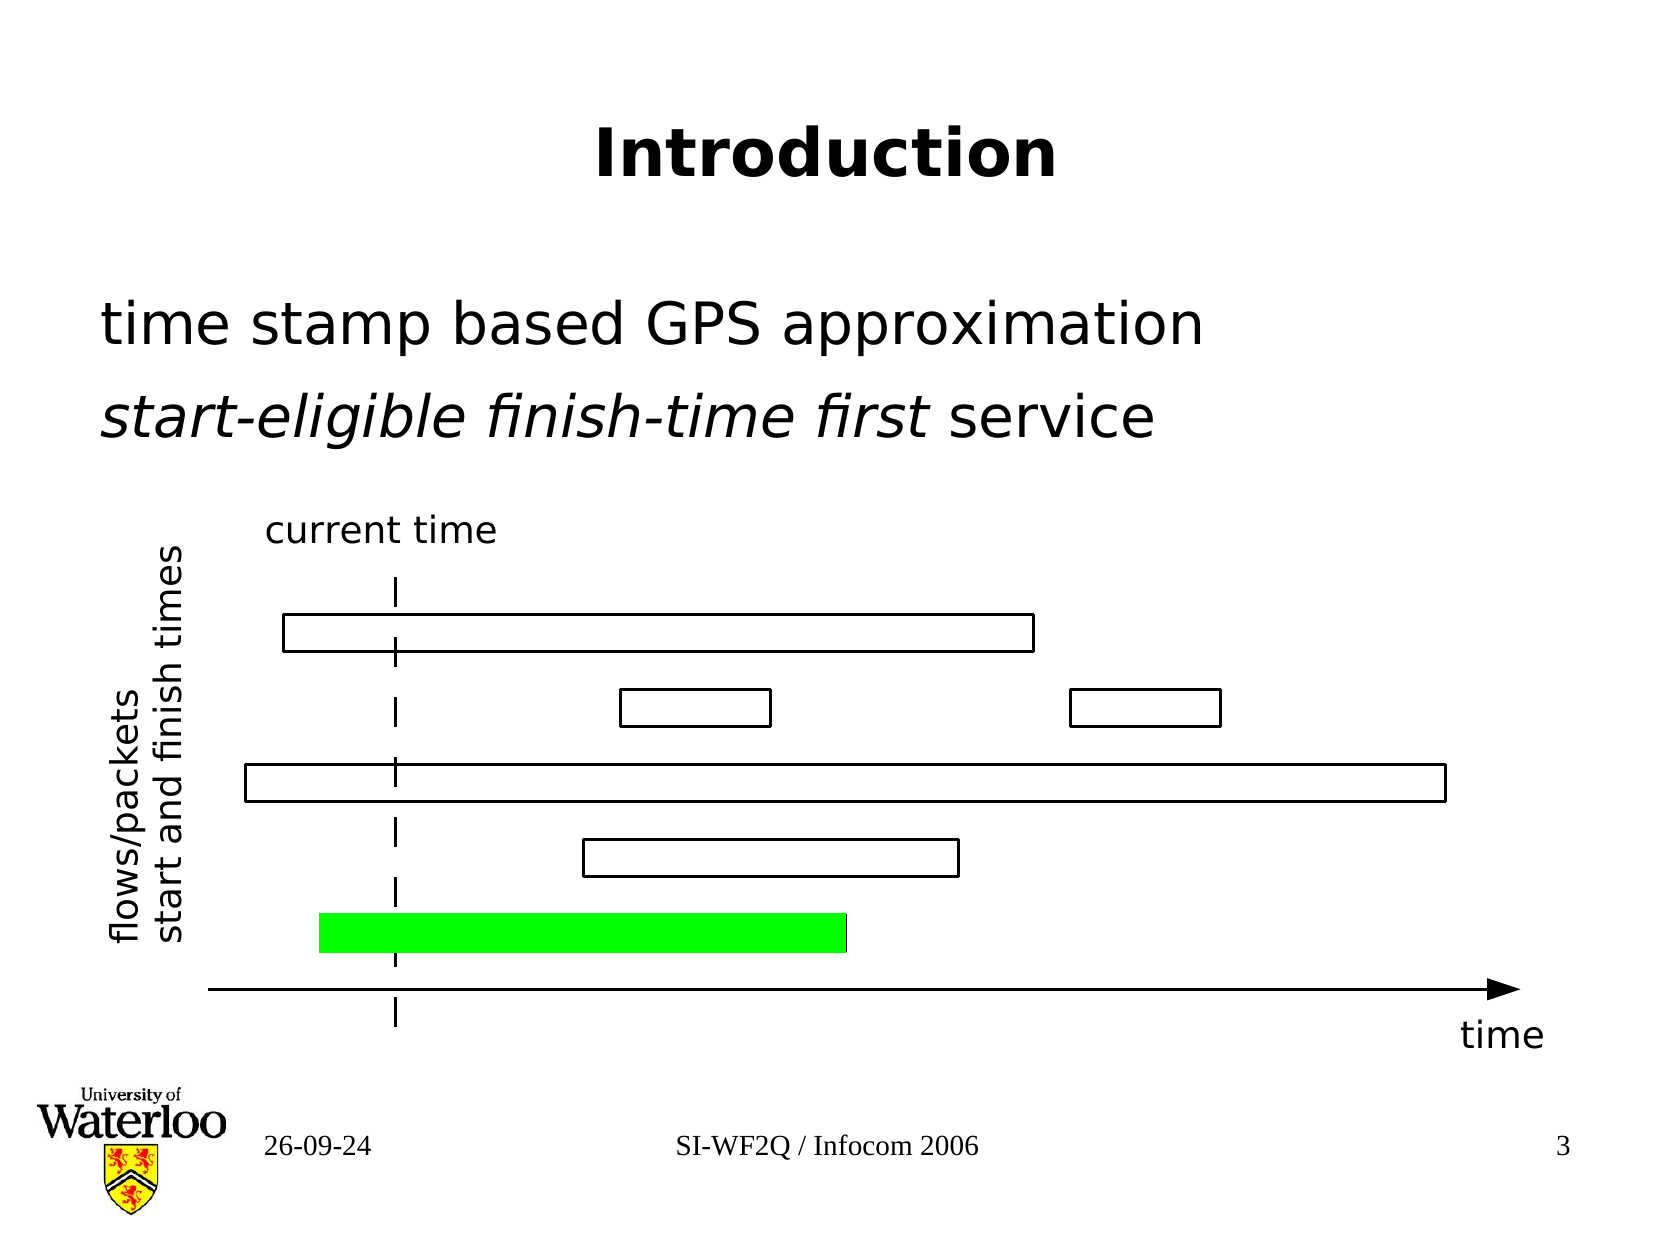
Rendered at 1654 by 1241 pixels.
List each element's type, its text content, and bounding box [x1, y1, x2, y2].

text_box flows/packets start and finish times [95, 539, 198, 960]
text_box current time [249, 501, 509, 561]
text_box time [1445, 1005, 1559, 1065]
list time stamp based GPS approximation start-eligible finish-time first service [82, 290, 1571, 488]
picture [37, 1087, 226, 1216]
text_box [319, 913, 846, 953]
title Introduction [82, 49, 1571, 257]
